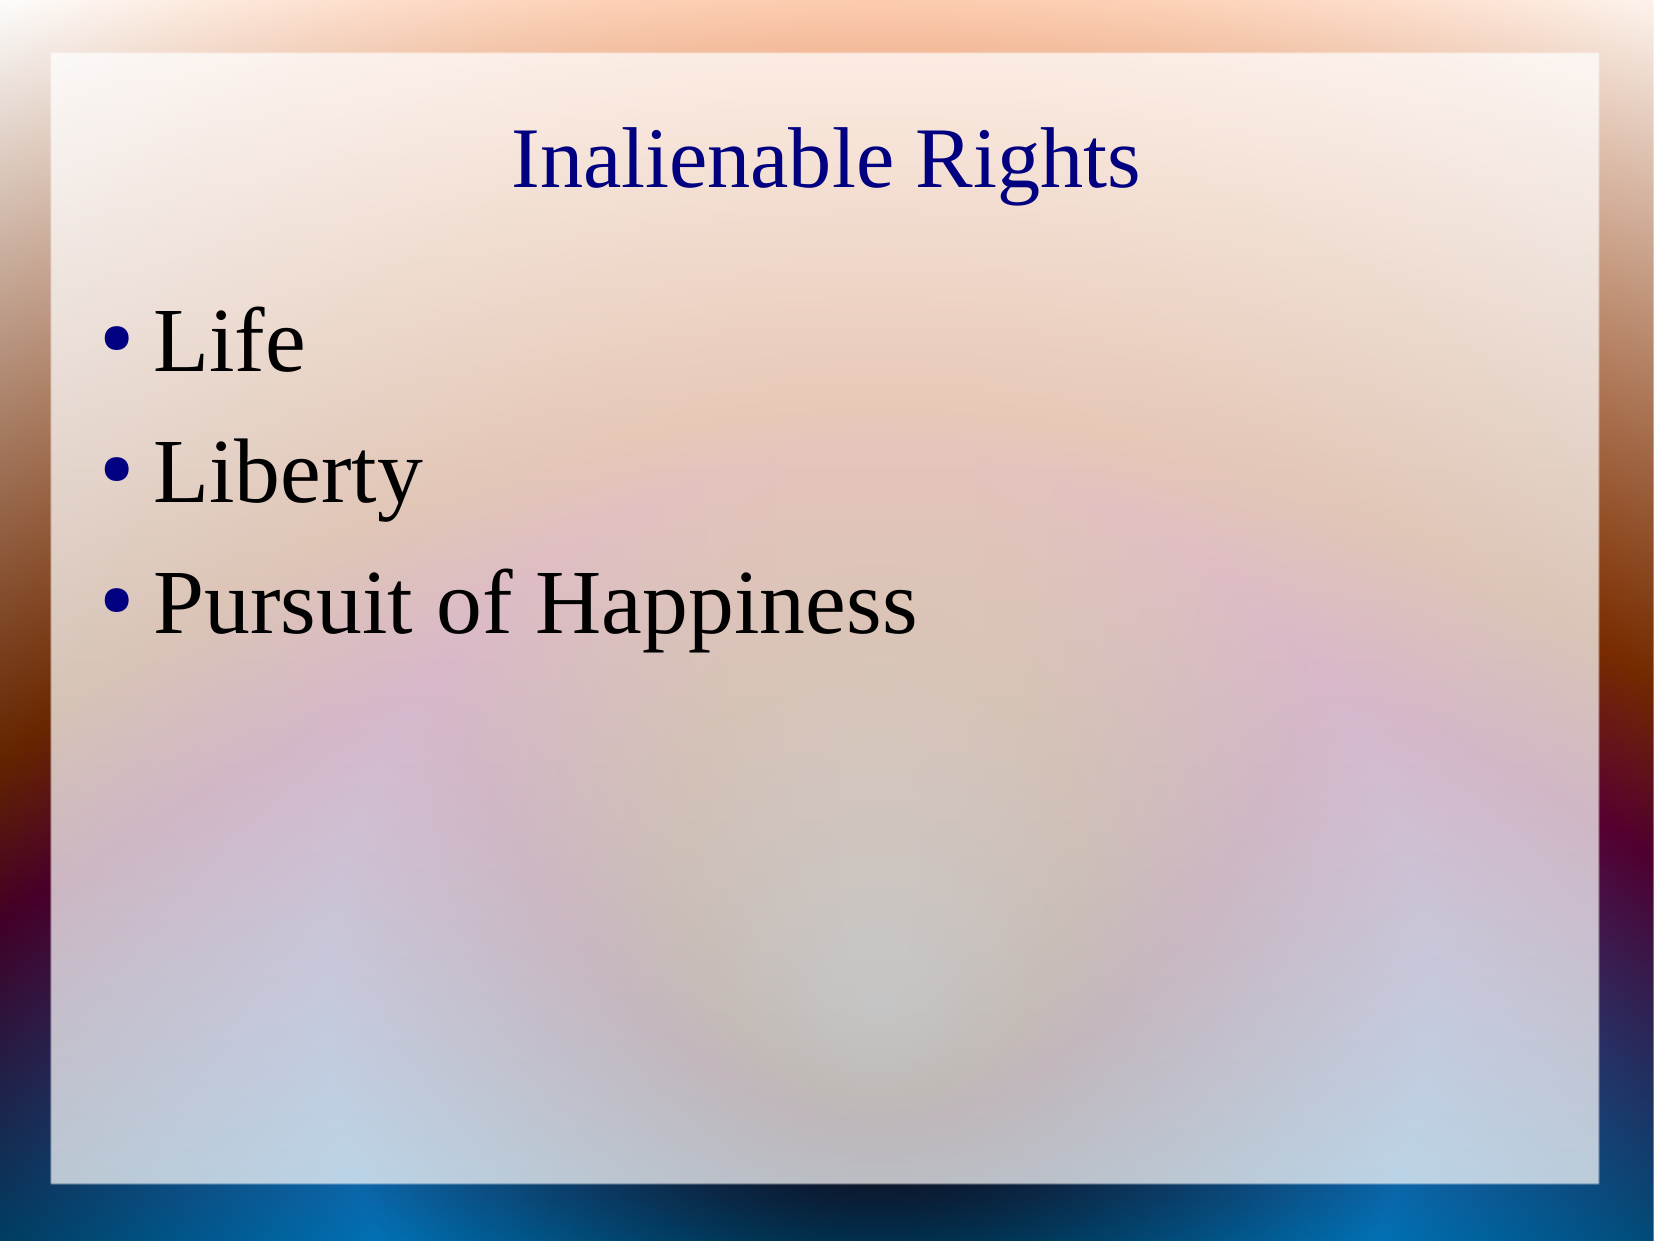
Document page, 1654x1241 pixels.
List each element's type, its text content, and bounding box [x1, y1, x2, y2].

title Inalienable Rights [82, 55, 1571, 263]
picture [0, 0, 1654, 1241]
list Life Liberty Pursuit of Happiness [82, 290, 1571, 1034]
